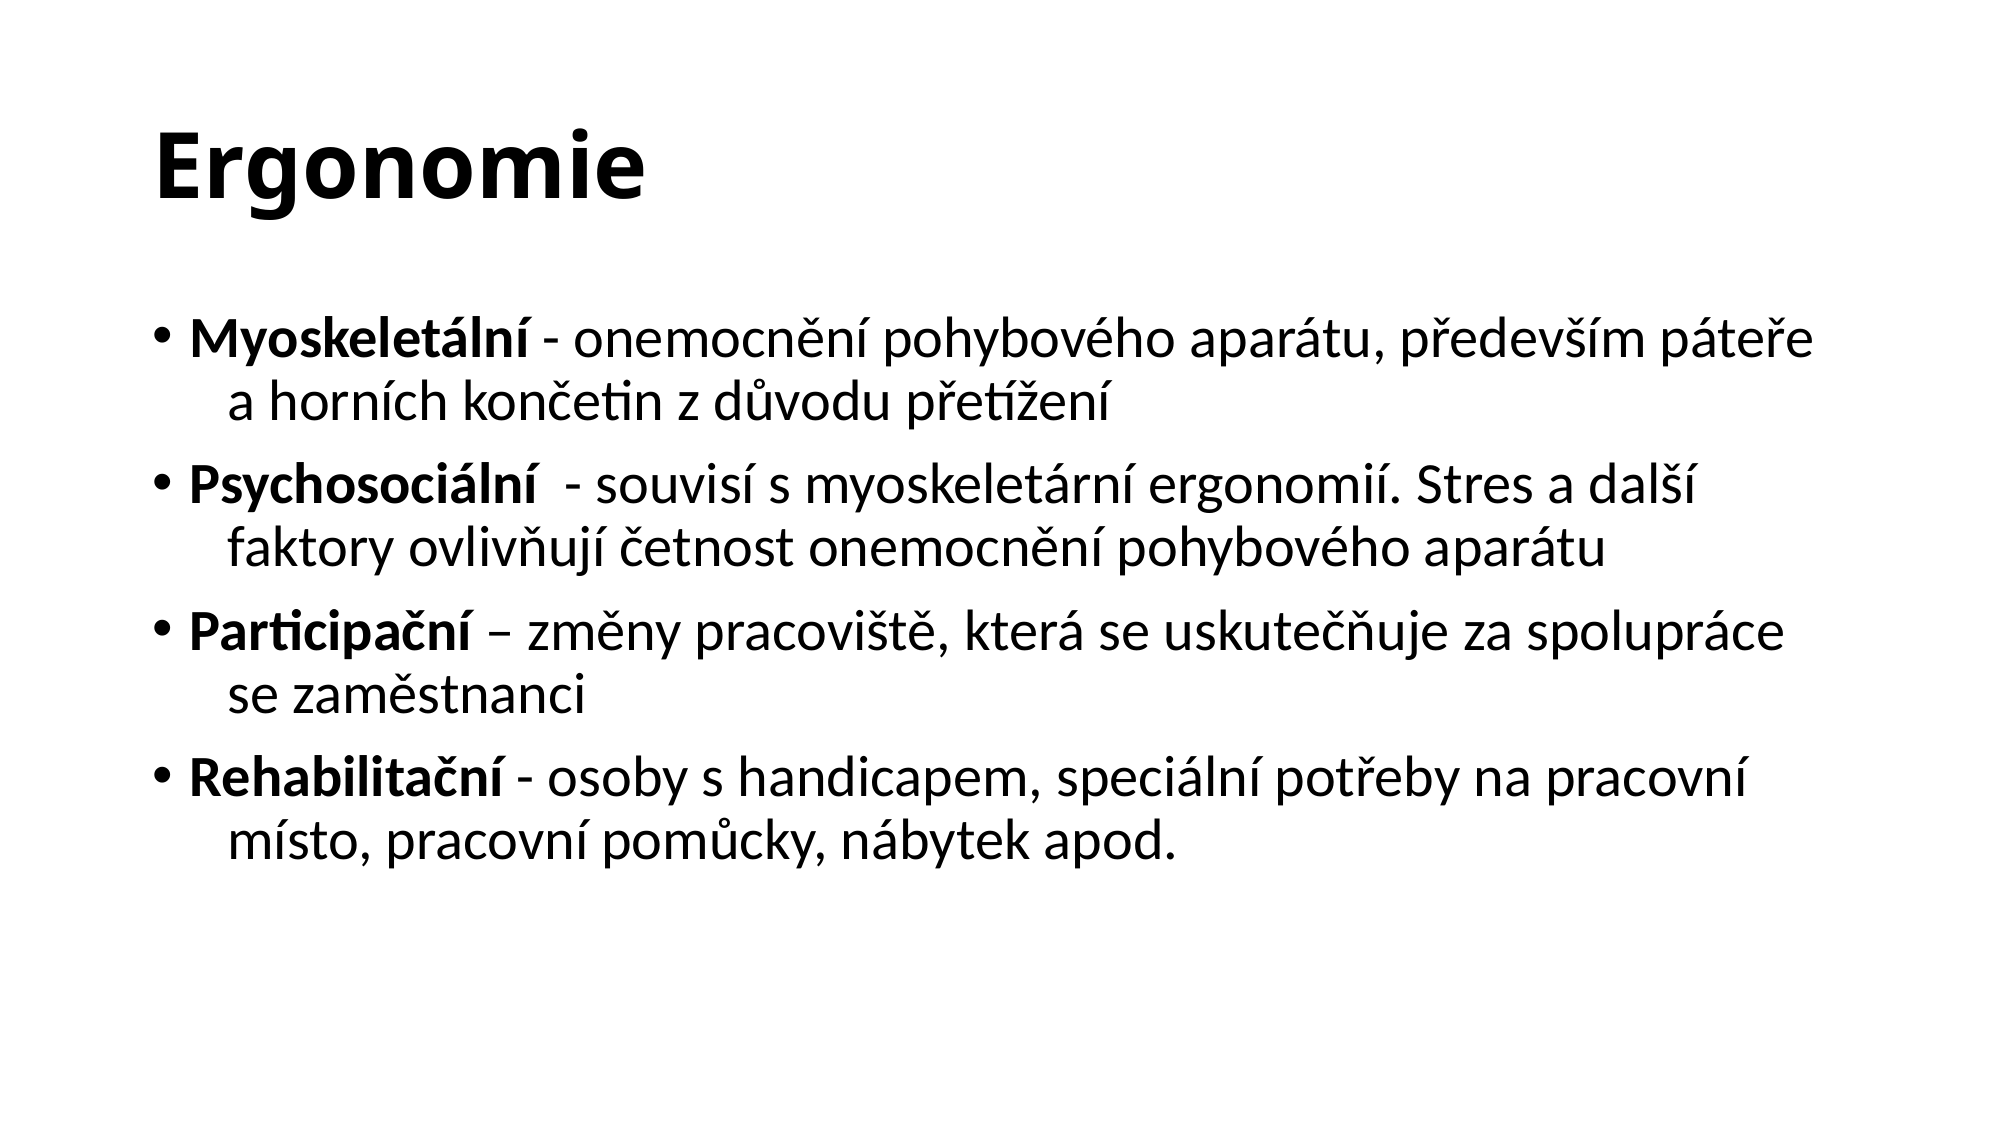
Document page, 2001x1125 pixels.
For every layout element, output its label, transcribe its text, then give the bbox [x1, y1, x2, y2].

title Ergonomie [137, 59, 1863, 278]
list Myoskeletální - onemocnění pohybového aparátu, především páteře a horních končetin z důvodu přetížení Psychosociální - souvisí s myoskeletární ergonomií. Stres a další faktory ovlivňují četnost onemocnění pohybového aparátu Participační – změny pracoviště, která se uskutečňuje za spolupráce se zaměstnanci Rehabilitační - osoby s handicapem, speciální potřeby na pracovní místo, pracovní pomůcky, nábytek apod. [137, 299, 1863, 1014]
